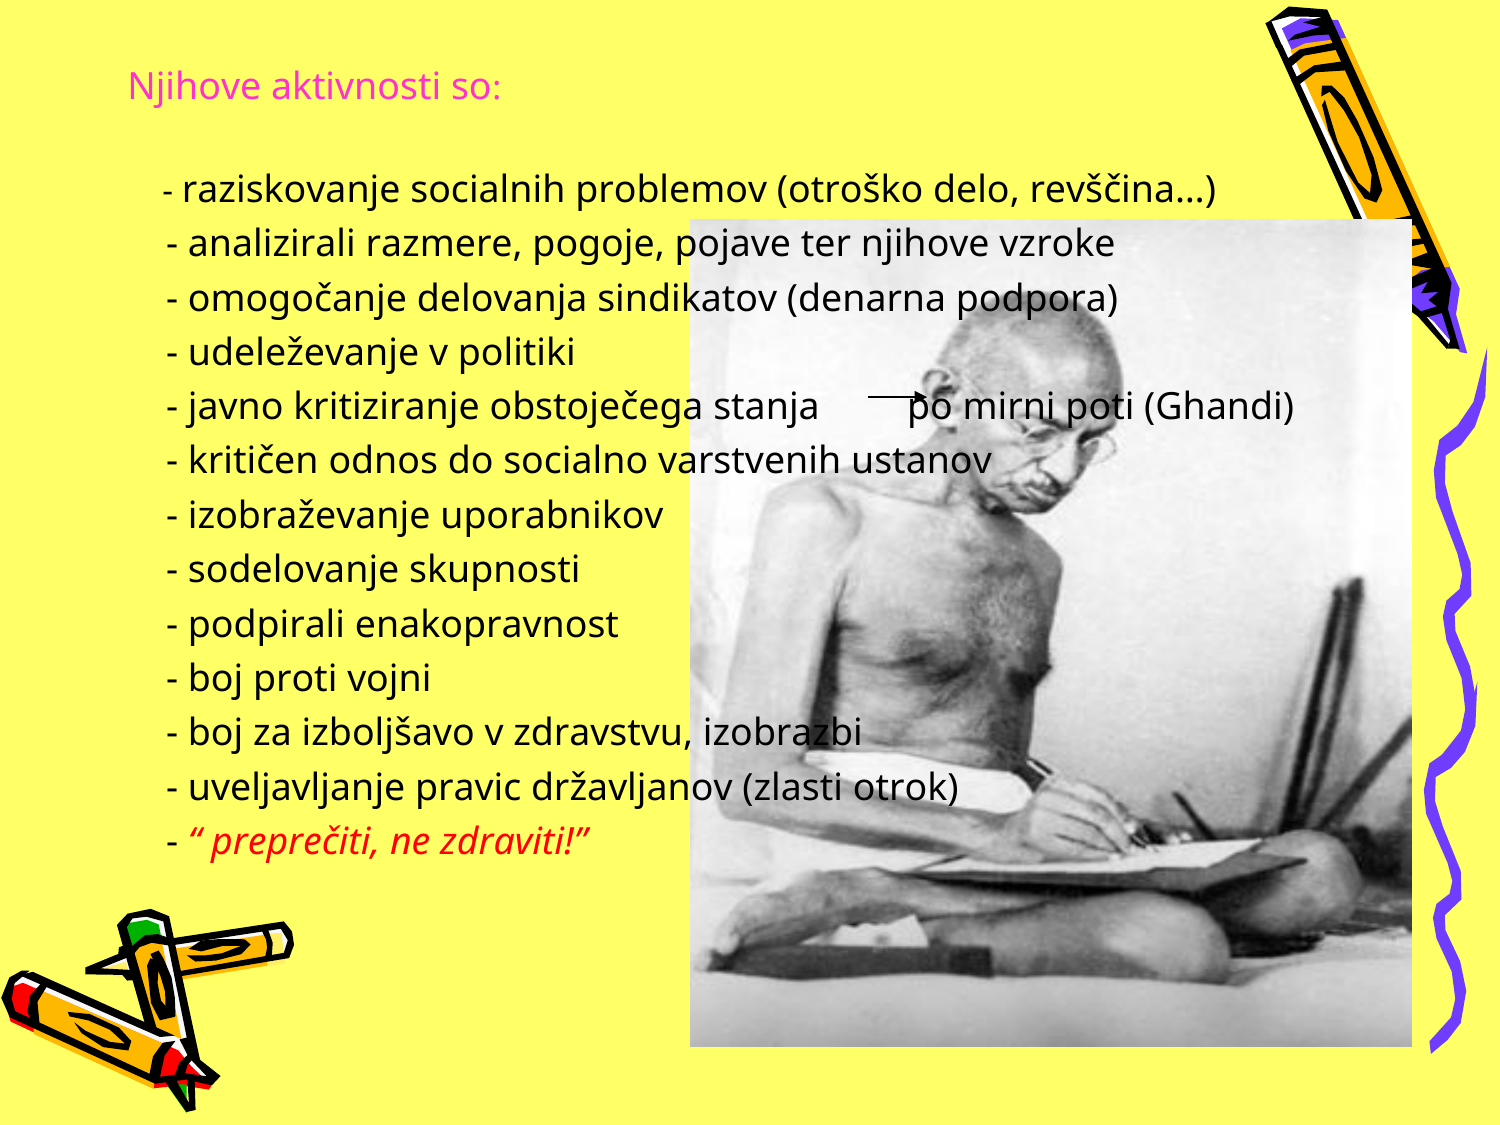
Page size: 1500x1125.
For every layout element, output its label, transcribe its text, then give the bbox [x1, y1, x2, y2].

picture [690, 219, 1412, 1047]
list Njihove aktivnosti so: - raziskovanje socialnih problemov (otroško delo, revščina…) - analizirali razmere, pogoje, pojave ter njihove vzroke - omogočanje delovanja sindikatov (denarna podpora) - udeleževanje v politiki - javno kritiziranje obstoječega stanja po mirni poti (Ghandi) - kritičen odnos do socialno varstvenih ustanov - izobraževanje uporabnikov - sodelovanje skupnosti - podpirali enakopravnost - boj proti vojni - boj za izboljšavo v zdravstvu, izobrazbi - uveljavljanje pravic državljanov (zlasti otrok) - “ preprečiti, ne zdraviti!” [112, 54, 1375, 901]
